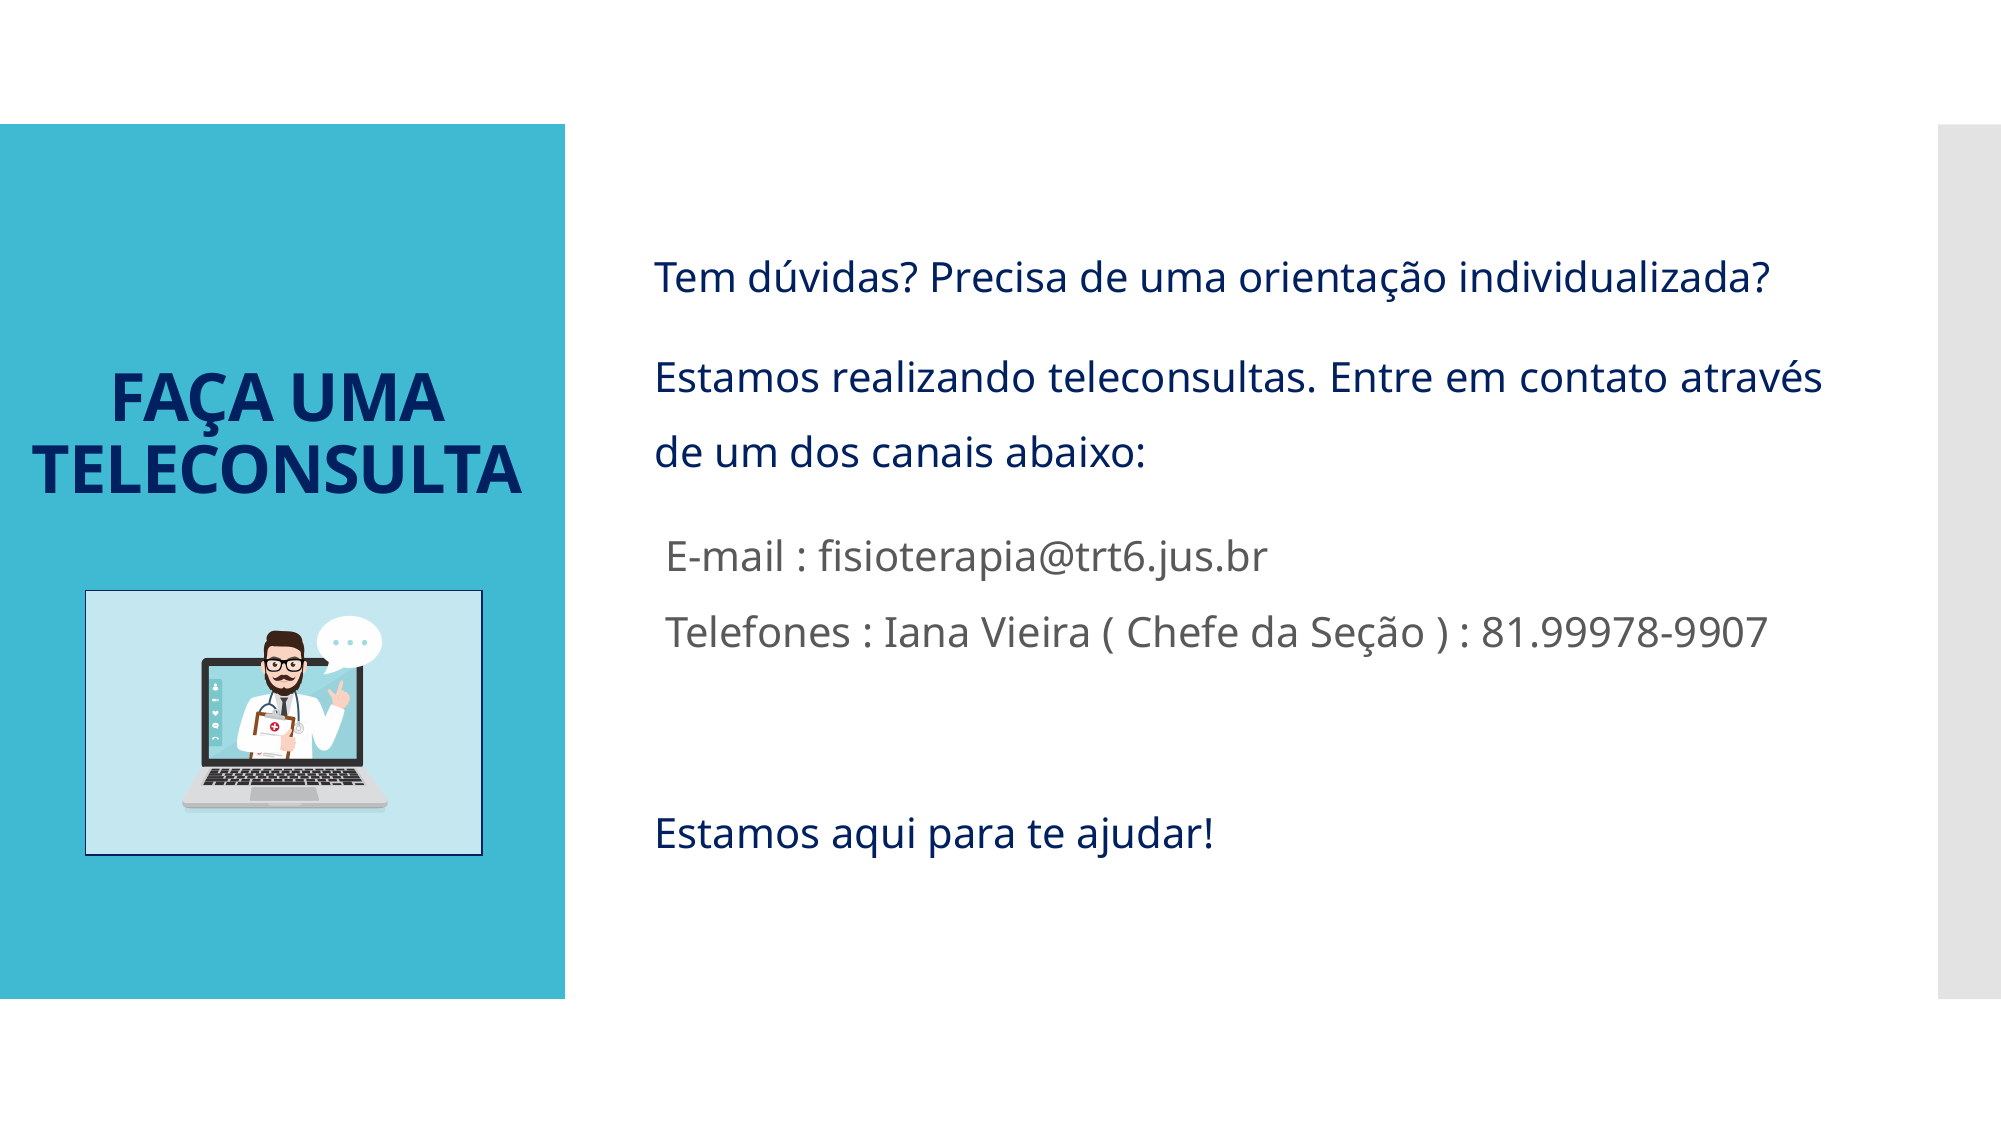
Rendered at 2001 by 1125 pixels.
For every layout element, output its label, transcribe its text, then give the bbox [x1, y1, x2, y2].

list Tem dúvidas? Precisa de uma orientação individualizada? Estamos realizando teleconsultas. Entre em contato através de um dos canais abaixo: E-mail : fisioterapia@trt6.jus.br Telefones : Iana Vieira ( Chefe da Seção ) : 81.99978-9907 Estamos aqui para te ajudar! [639, 171, 1840, 1012]
title FAÇA UMA TELECONSULTA [0, 184, 554, 940]
picture [86, 591, 482, 855]
